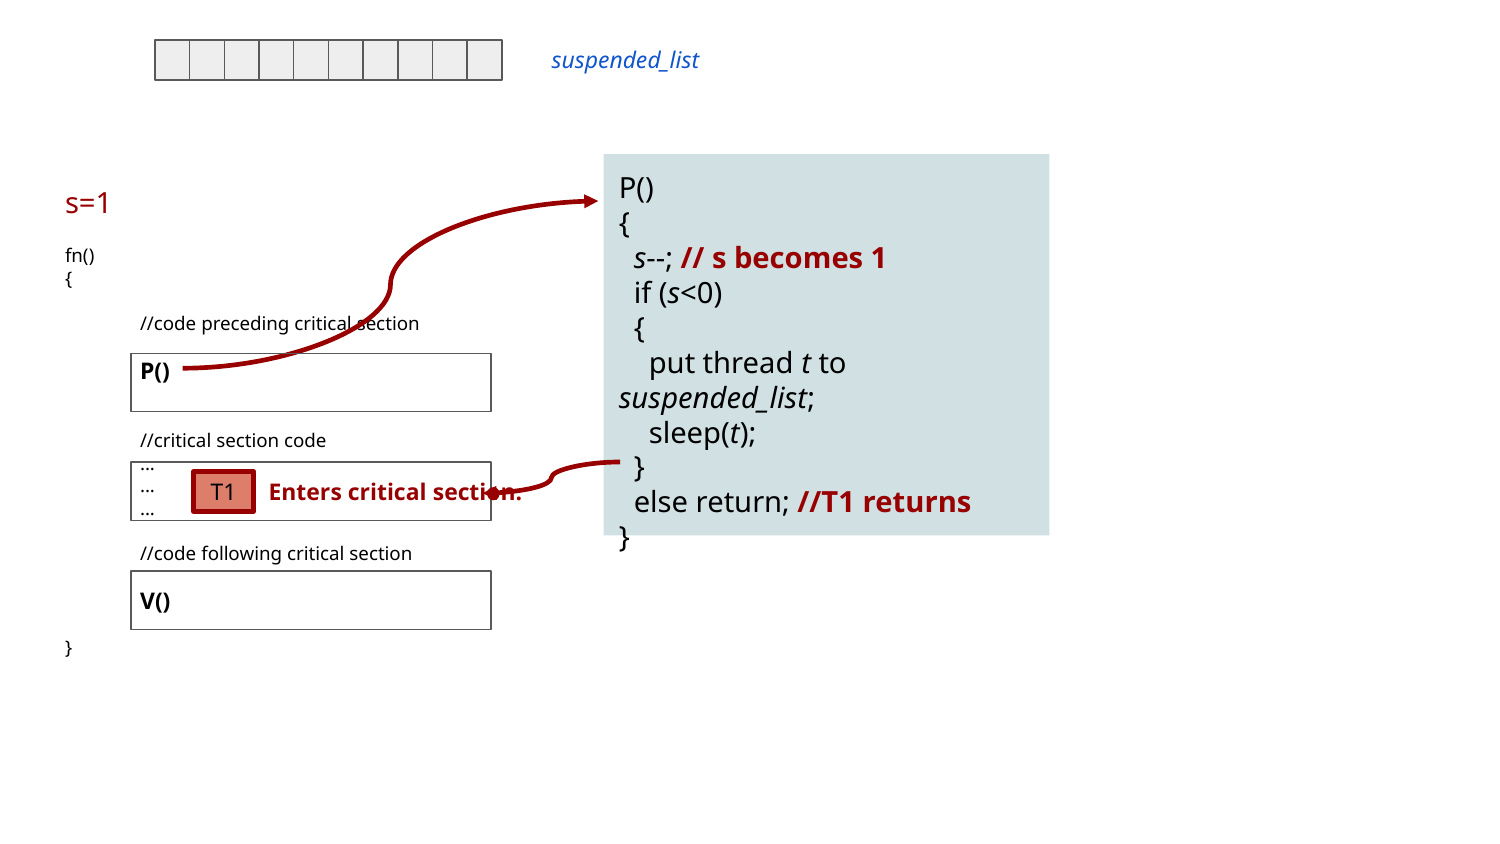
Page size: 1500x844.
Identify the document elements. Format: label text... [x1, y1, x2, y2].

text_box suspended_list [536, 32, 832, 87]
text_box P() { s--; // s becomes 1 if (s<0) { put thread t to suspended_list; sleep(t); } else return; //T1 returns } [603, 154, 1050, 536]
text_box T1 [193, 471, 253, 512]
text_box [154, 39, 502, 80]
text_box s=1 [49, 182, 181, 223]
text_box Enters critical section. [253, 462, 585, 521]
text_box fn() { //code preceding critical section P() //critical section code ... ... ... //code following critical section V() } [132, 354, 490, 411]
text_box fn() { //code preceding critical section P() //critical section code ... ... ... //code following critical section V() } [49, 228, 592, 456]
